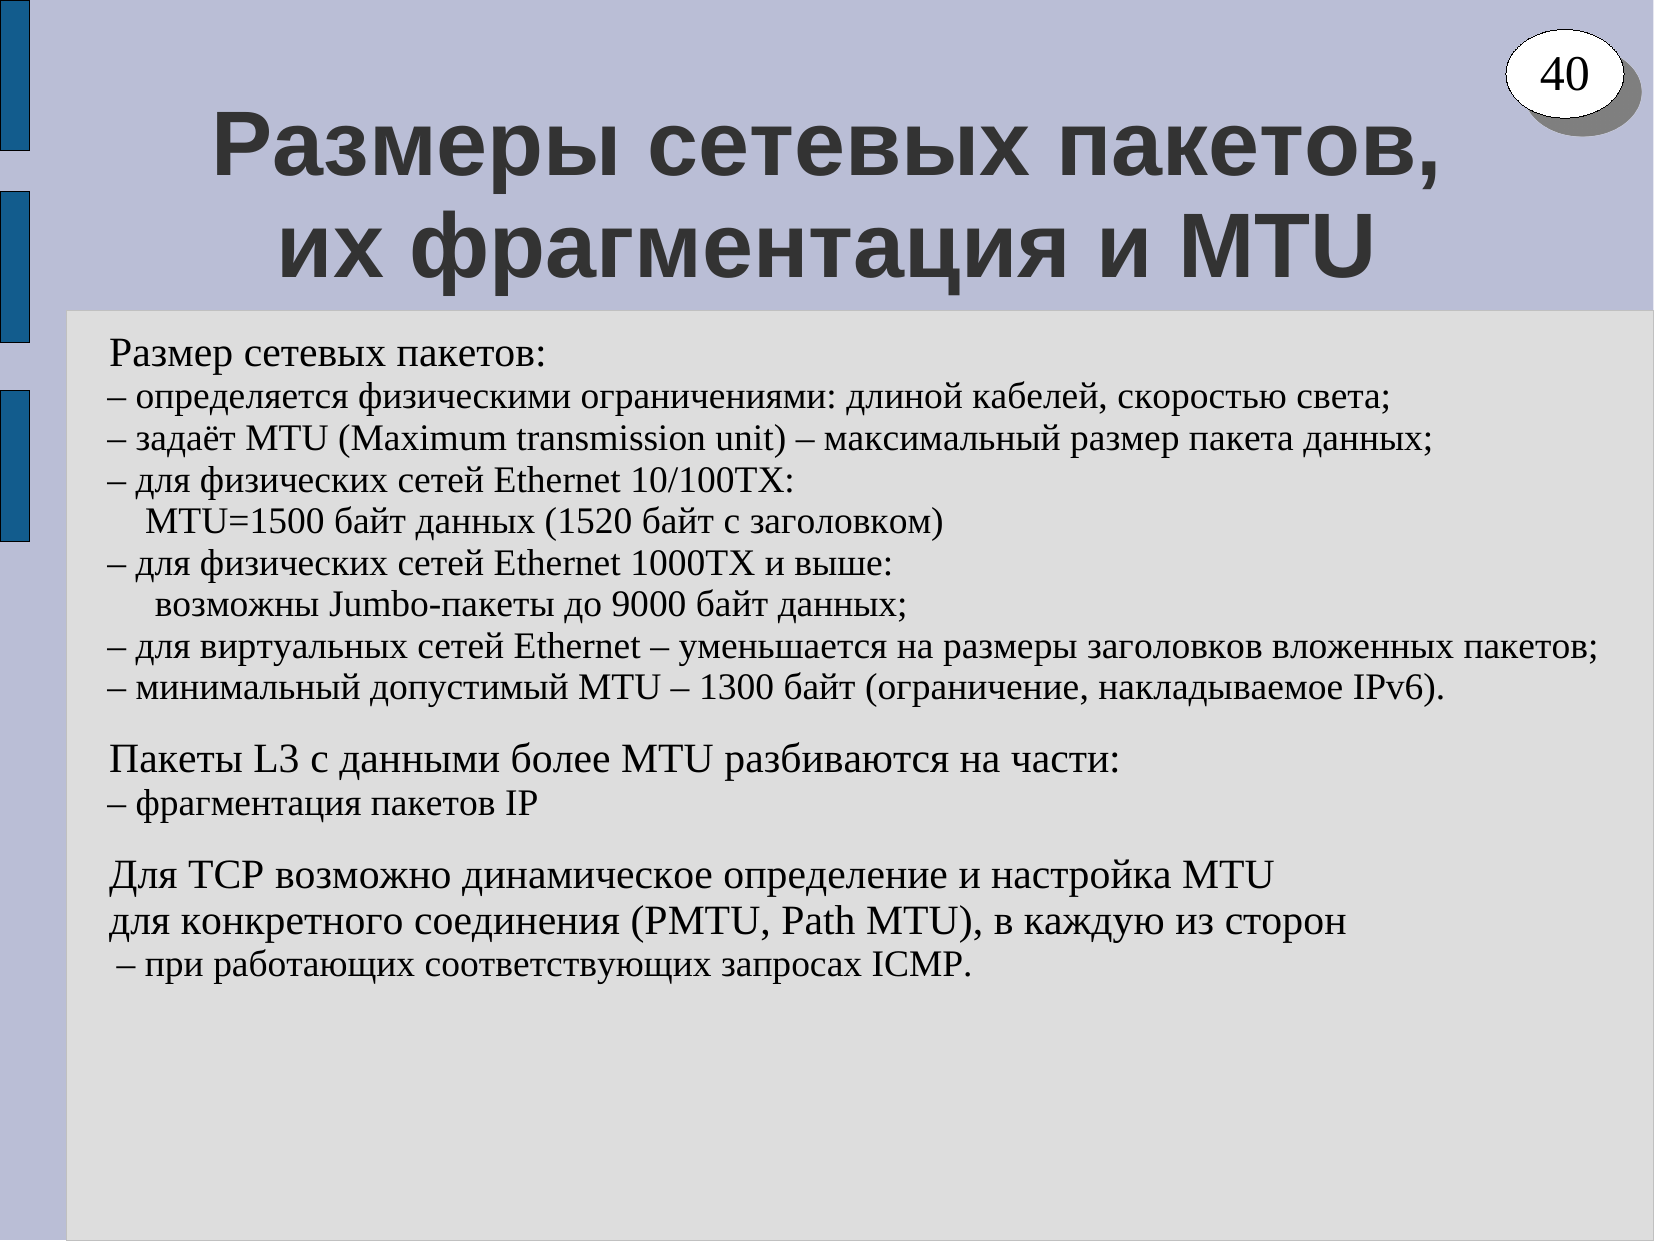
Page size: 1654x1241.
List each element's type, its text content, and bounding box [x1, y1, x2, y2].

title Размеры сетевых пакетов, их фрагментация и MTU [121, 91, 1534, 299]
text_box 40 [1505, 29, 1625, 119]
text_box Размер сетевых пакетов: – определяется физическими ограничениями: длиной кабелей, скоростью света; – задаёт MTU (Maximum transmission unit) – максимальный размер пакета данных; – для физических сетей Ethernet 10/100TX: MTU=1500 байт данных (1520 байт с заголовком) – для физических сетей Ethernet 1000TX и выше: возможны Jumbo-пакеты до 9000 байт данных; – для виртуальных сетей Ethernet – уменьшается на размеры заголовков вложенных пакетов; – минимальный допустимый MTU – 1300 байт (ограничение, накладываемое IPv6). Пакеты L3 с данными более MTU разбиваются на части: – фрагментация пакетов IP Для TCP возможно динамическое определение и настройка MTU для конкретного соединения (PMTU, Path MTU), в каждую из сторон – при работающих соответствующих запросах ICMP. [94, 329, 1628, 1241]
